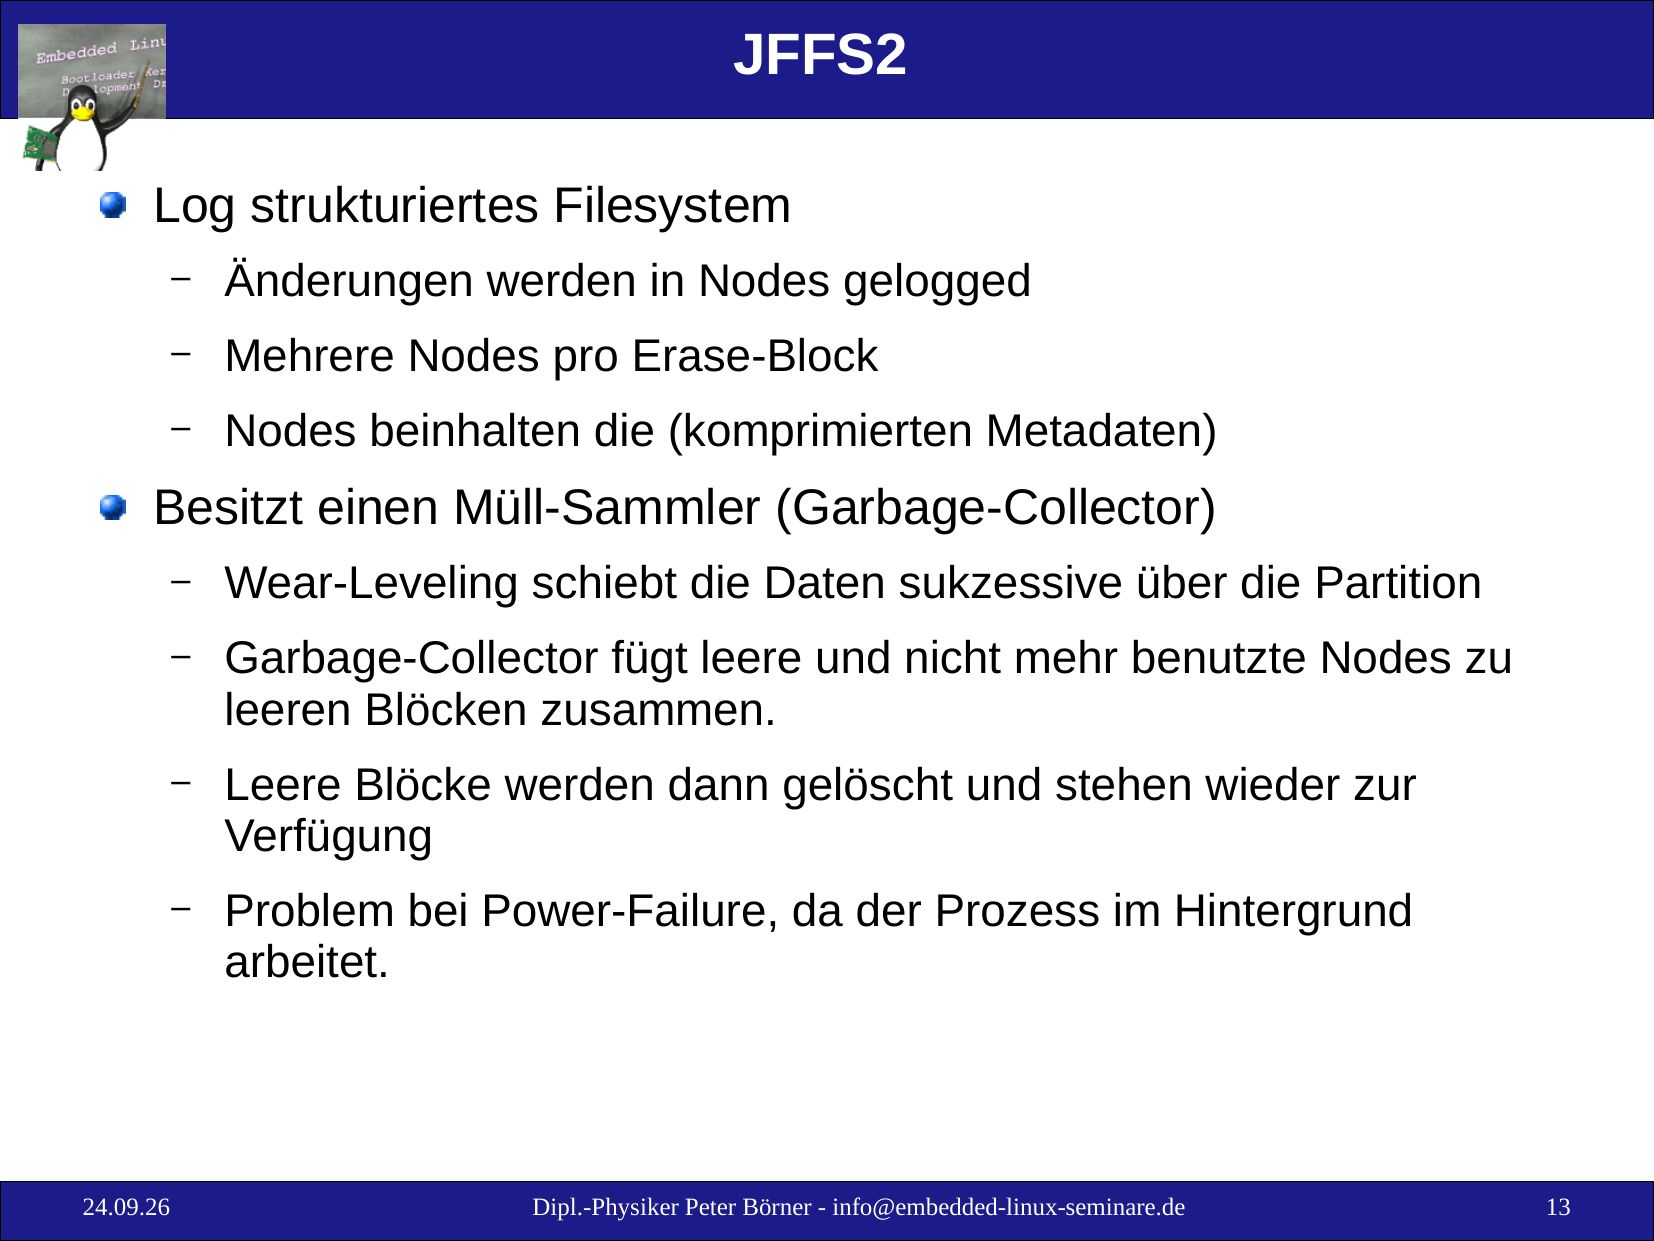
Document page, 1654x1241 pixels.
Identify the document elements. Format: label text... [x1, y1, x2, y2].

title JFFS2 [76, 19, 1565, 89]
list Log strukturiertes Filesystem Änderungen werden in Nodes gelogged Mehrere Nodes pro Erase-Block Nodes beinhalten die (komprimierten Metadaten) Besitzt einen Müll-Sammler (Garbage-Collector) Wear-Leveling schiebt die Daten sukzessive über die Partition Garbage-Collector fügt leere und nicht mehr benutzte Nodes zu leeren Blöcken zusammen. Leere Blöcke werden dann gelöscht und stehen wieder zur Verfügung Problem bei Power-Failure, da der Prozess im Hintergrund arbeitet. [82, 177, 1571, 1152]
picture [18, 24, 166, 171]
